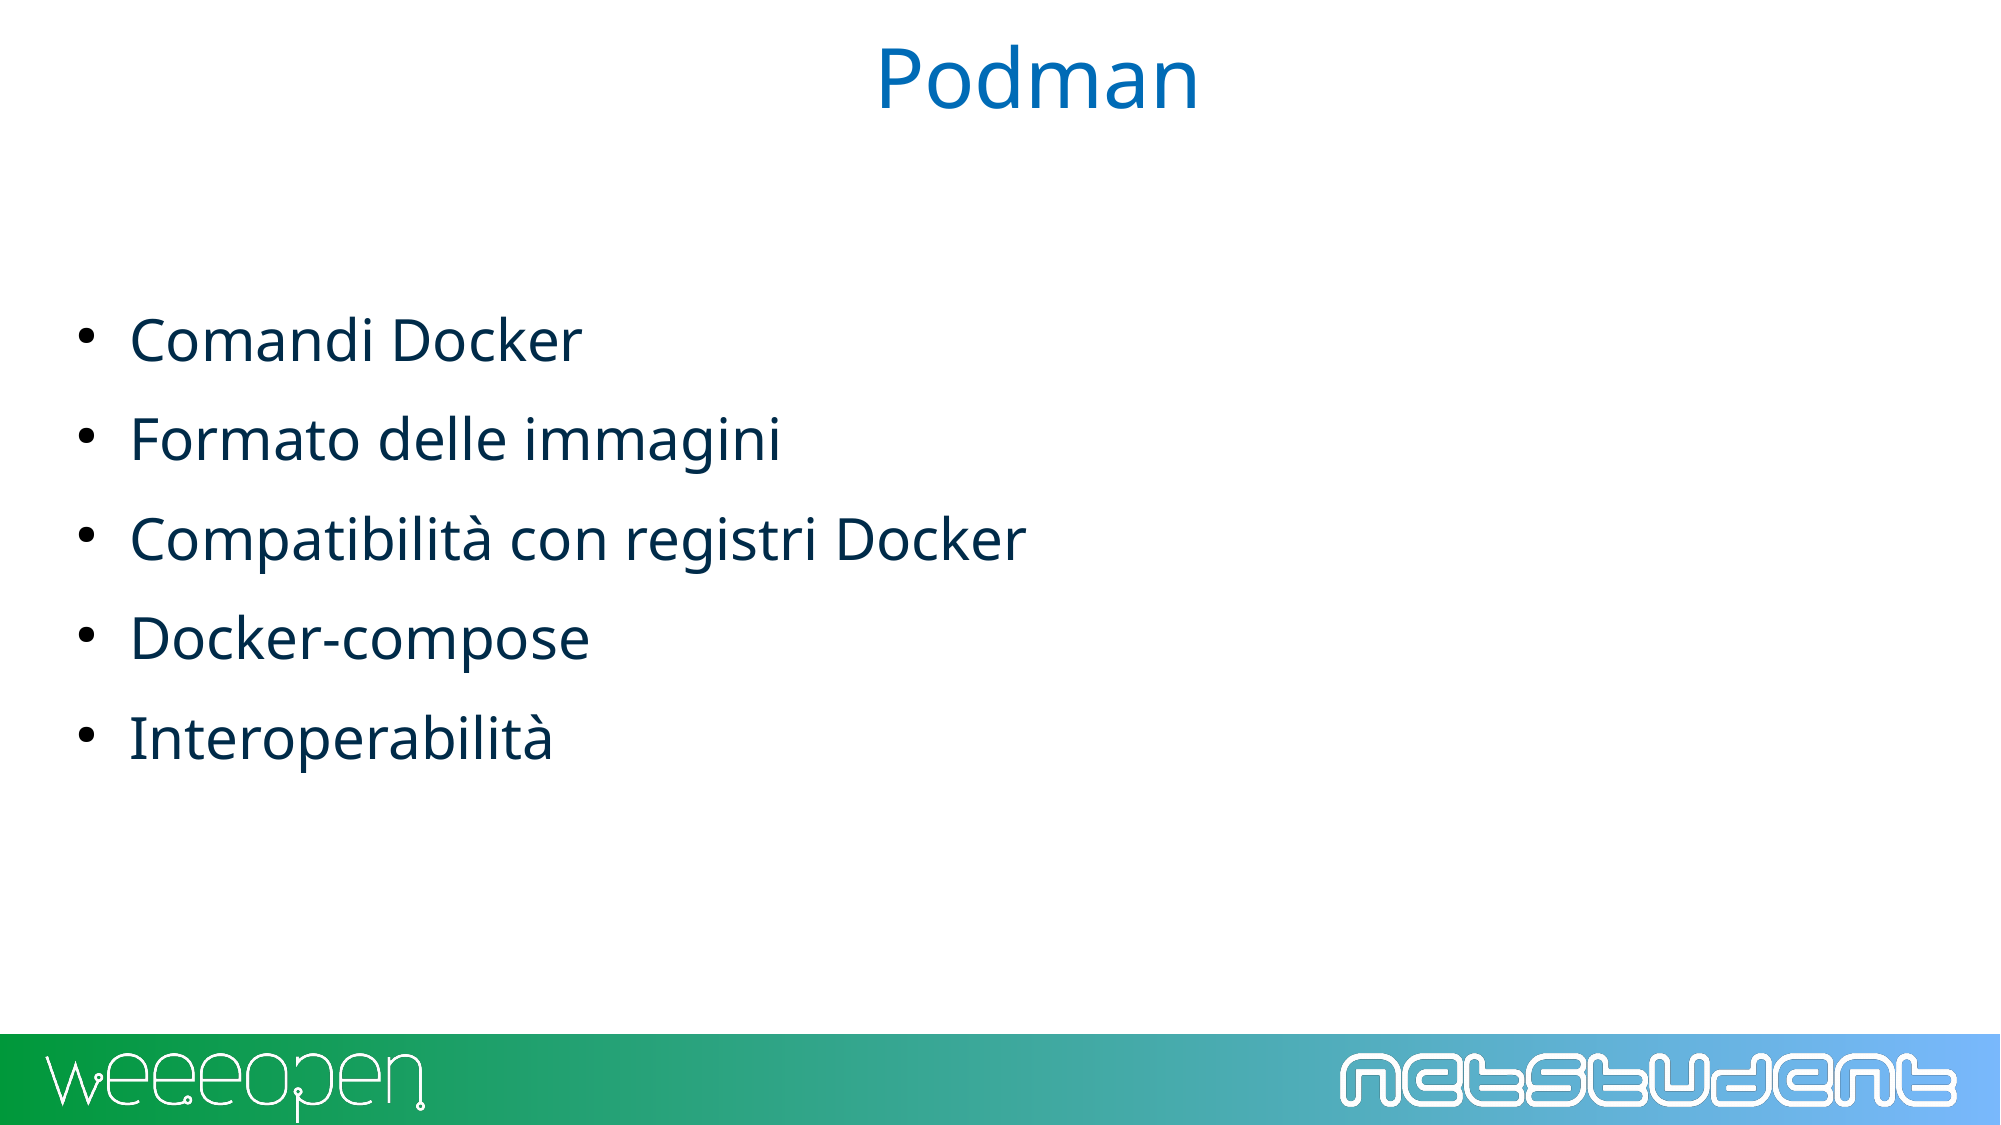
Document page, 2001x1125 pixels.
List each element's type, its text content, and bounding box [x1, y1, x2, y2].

title Podman [43, 29, 1959, 247]
picture [1340, 1053, 1957, 1107]
picture [45, 1053, 425, 1123]
list Comandi Docker Formato delle immagini Compatibilità con registri Docker Docker-compose Interoperabilità [43, 295, 1959, 1010]
